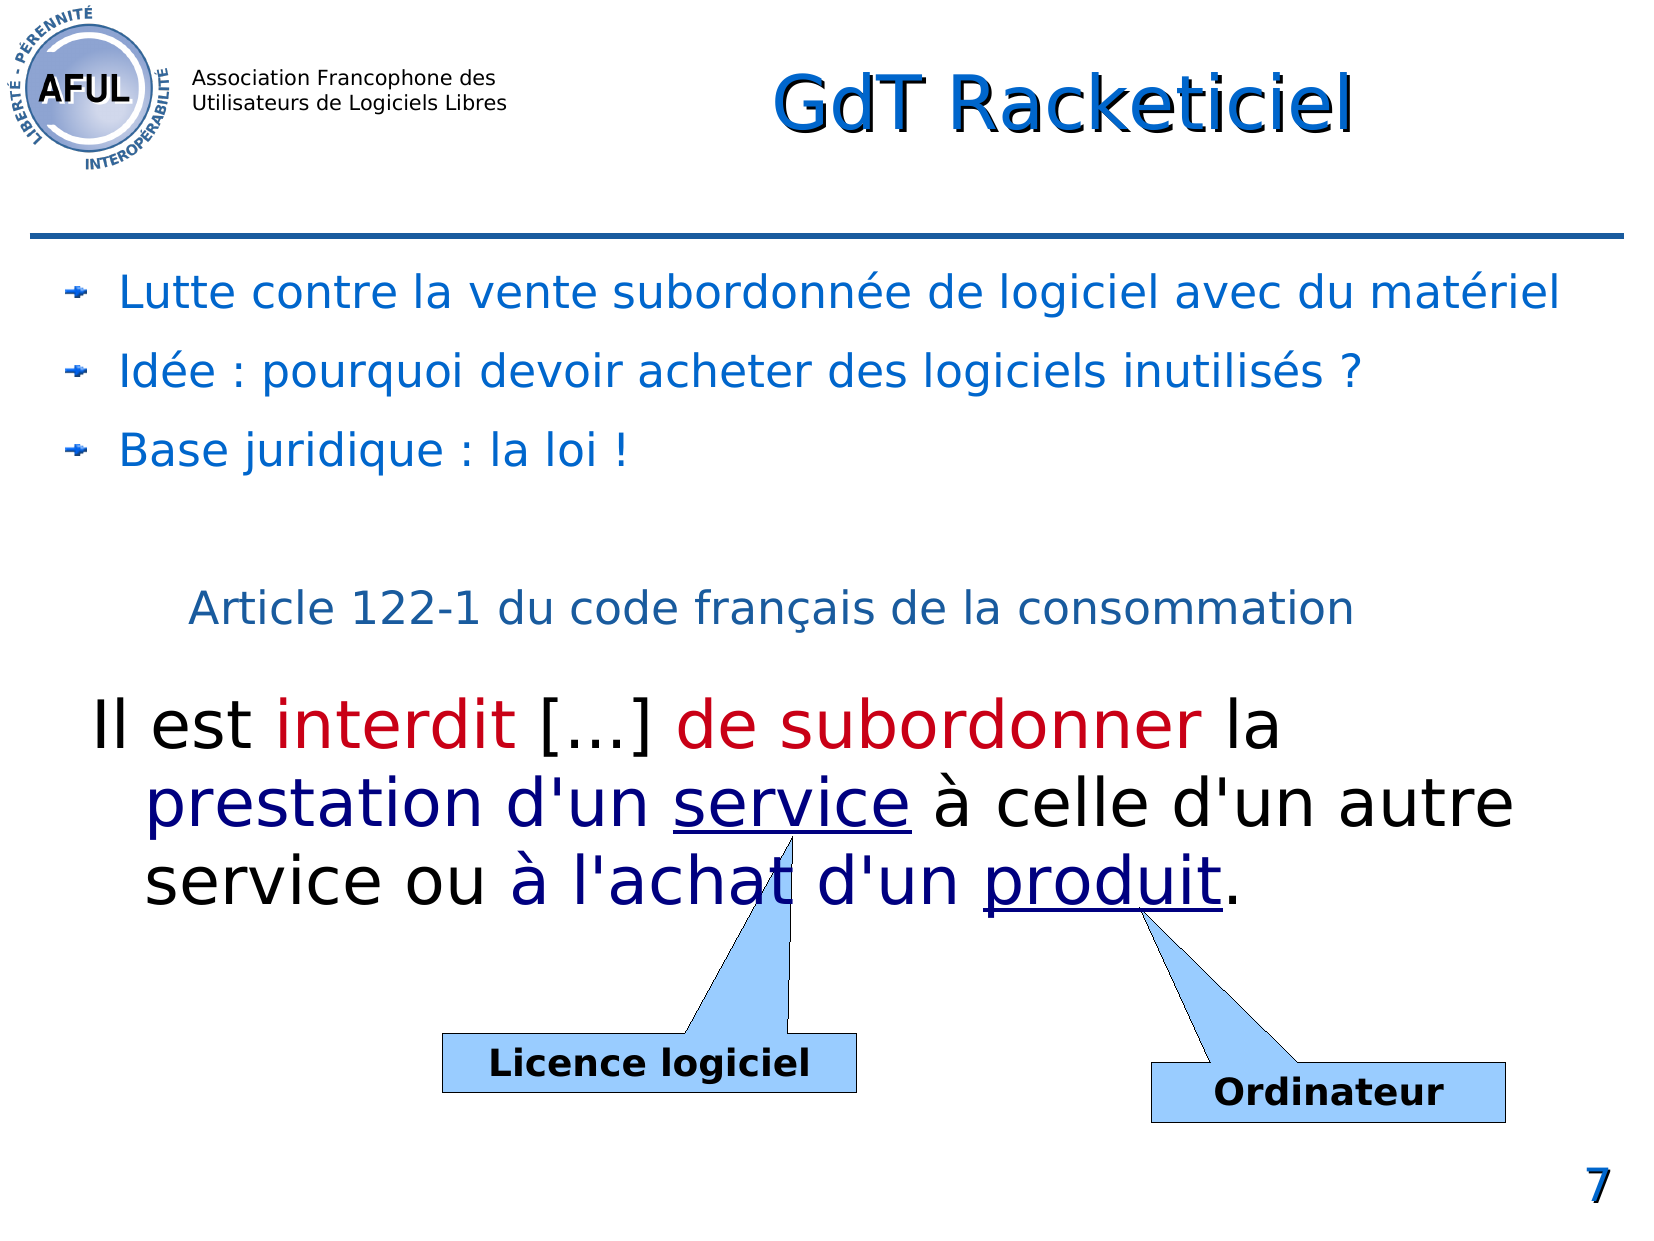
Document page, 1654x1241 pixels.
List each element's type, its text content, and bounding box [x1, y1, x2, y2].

list Lutte contre la vente subordonnée de logiciel avec du matériel Idée : pourquoi devoir acheter des logiciels inutilisés ? Base juridique : la loi ! Article 122-1 du code français de la consommation [47, 265, 1595, 1211]
text_box Ordinateur [1148, 928, 1506, 1123]
title GdT Racketiciel [501, 0, 1625, 207]
picture [0, 0, 178, 178]
text_box Licence logiciel [442, 928, 857, 1093]
text_box Il est interdit [...] de subordonner la prestation d'un service à celle d'un autre service ou à l'achat d'un produit. [59, 679, 1595, 928]
